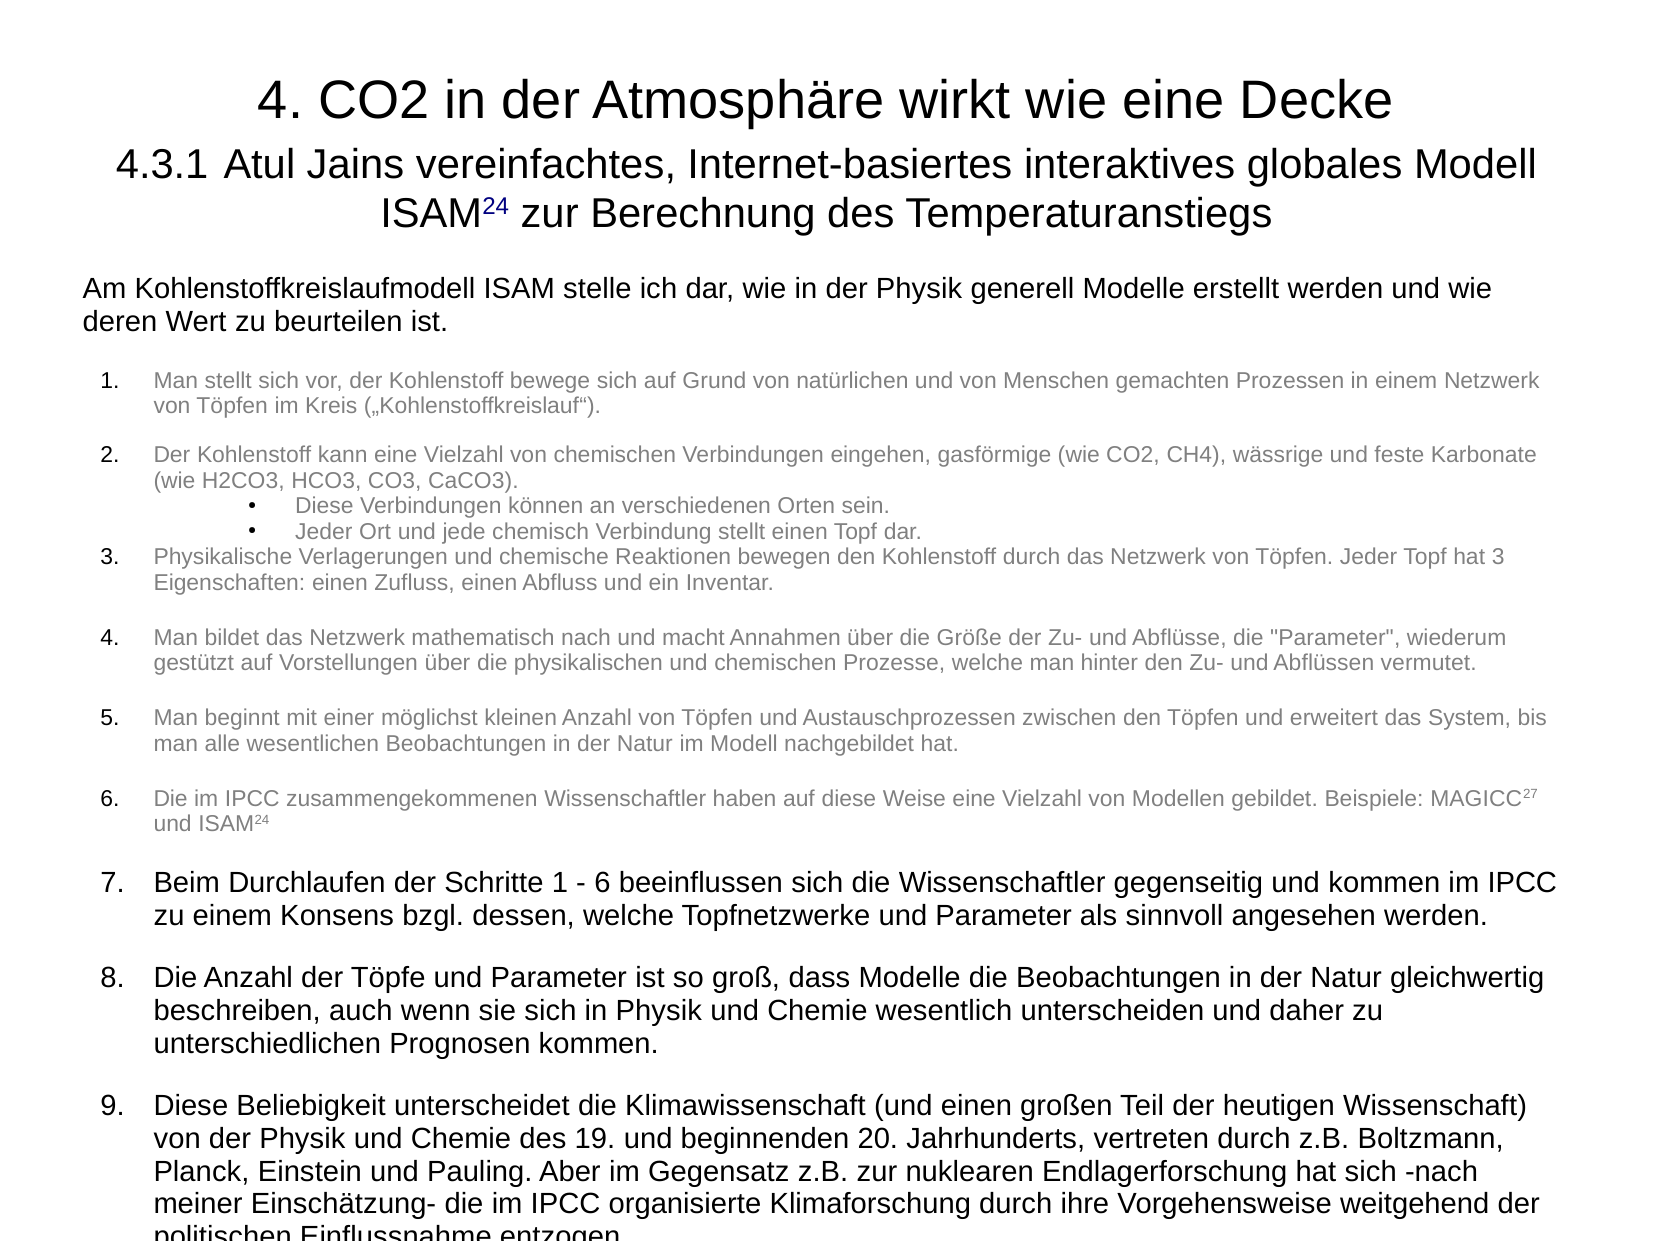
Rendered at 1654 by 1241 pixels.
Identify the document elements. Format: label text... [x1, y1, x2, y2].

list Am Kohlenstoffkreislaufmodell ISAM stelle ich dar, wie in der Physik generell Modelle erstellt werden und wie deren Wert zu beurteilen ist. Man stellt sich vor, der Kohlenstoff bewege sich auf Grund von natürlichen und von Menschen gemachten Prozessen in einem Netzwerk von Töpfen im Kreis („Kohlenstoffkreislauf“). Der Kohlenstoff kann eine Vielzahl von chemischen Verbindungen eingehen, gasförmige (wie CO2, CH4), wässrige und feste Karbonate (wie H2CO3, HCO3, CO3, CaCO3). Diese Verbindungen können an verschiedenen Orten sein. Jeder Ort und jede chemisch Verbindung stellt einen Topf dar. Physikalische Verlagerungen und chemische Reaktionen bewegen den Kohlenstoff durch das Netzwerk von Töpfen. Jeder Topf hat 3 Eigenschaften: einen Zufluss, einen Abfluss und ein Inventar. Man bildet das Netzwerk mathematisch nach und macht Annahmen über die Größe der Zu- und Abflüsse, die "Parameter", wiederum gestützt auf Vorstellungen über die physikalischen und chemischen Prozesse, welche man hinter den Zu- und Abflüssen vermutet. Man beginnt mit einer möglichst kleinen Anzahl von Töpfen und Austauschprozessen zwischen den Töpfen und erweitert das System, bis man alle wesentlichen Beobachtungen in der Natur im Modell nachgebildet hat. Die im IPCC zusammengekommenen Wissenschaftler haben auf diese Weise eine Vielzahl von Modellen gebildet. Beispiele: MAGICC27 und ISAM24 Beim Durchlaufen der Schritte 1 - 6 beeinflussen sich die Wissenschaftler gegenseitig und kommen im IPCC zu einem Konsens bzgl. dessen, welche Topfnetzwerke und Parameter als sinnvoll angesehen werden. Die Anzahl der Töpfe und Parameter ist so groß, dass Modelle die Beobachtungen in der Natur gleichwertig beschreiben, auch wenn sie sich in Physik und Chemie wesentlich unterscheiden und daher zu unterschiedlichen Prognosen kommen. Diese Beliebigkeit unterscheidet die Klimawissenschaft (und einen großen Teil der heutigen Wissenschaft) von der Physik und Chemie des 19. und beginnenden 20. Jahrhunderts, vertreten durch z.B. Boltzmann, Planck, Einstein und Pauling. Aber im Gegensatz z.B. zur nuklearen Endlagerforschung hat sich -nach meiner Einschätzung- die im IPCC organisierte Klimaforschung durch ihre Vorgehensweise weitgehend der politischen Einflussnahme entzogen. [82, 272, 1571, 1181]
title 4. CO2 in der Atmosphäre wirkt wie eine Decke 4.3.1 Atul Jains vereinfachtes, Internet-basiertes interaktives globales Modell ISAM24 zur Berechnung des Temperaturanstiegs [82, 49, 1571, 257]
